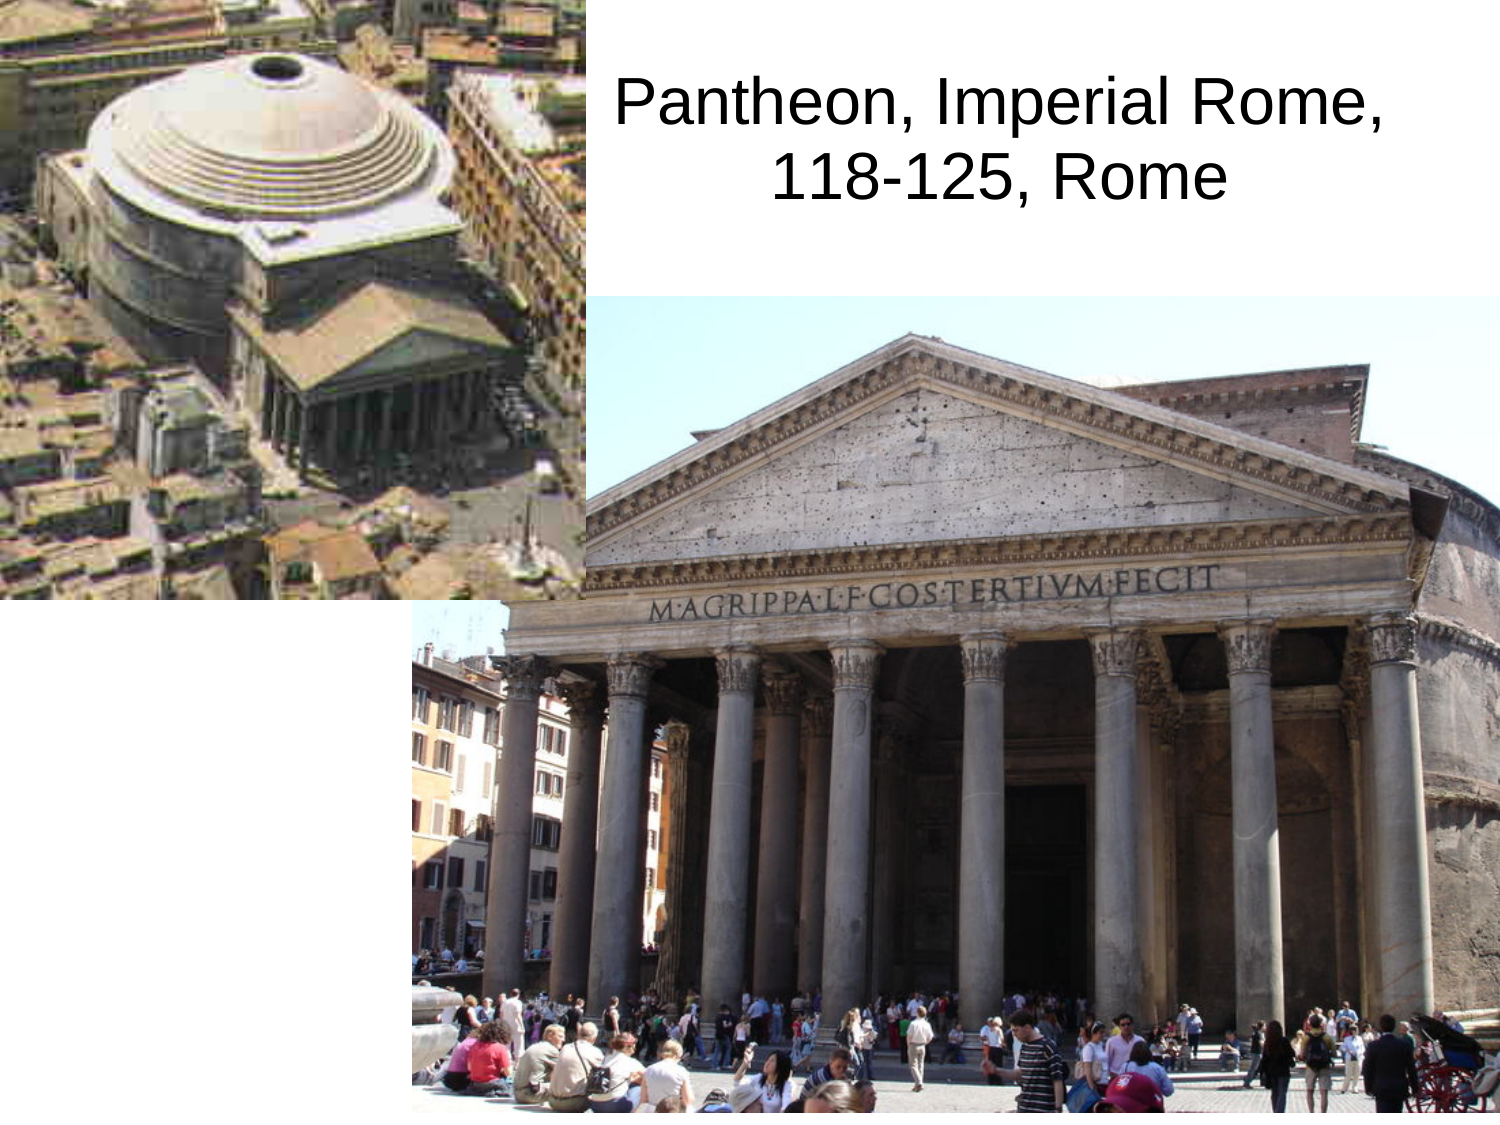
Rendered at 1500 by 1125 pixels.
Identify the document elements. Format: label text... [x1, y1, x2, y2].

title Pantheon, Imperial Rome, 118-125, Rome [586, 45, 1425, 233]
picture [0, 0, 1500, 1113]
